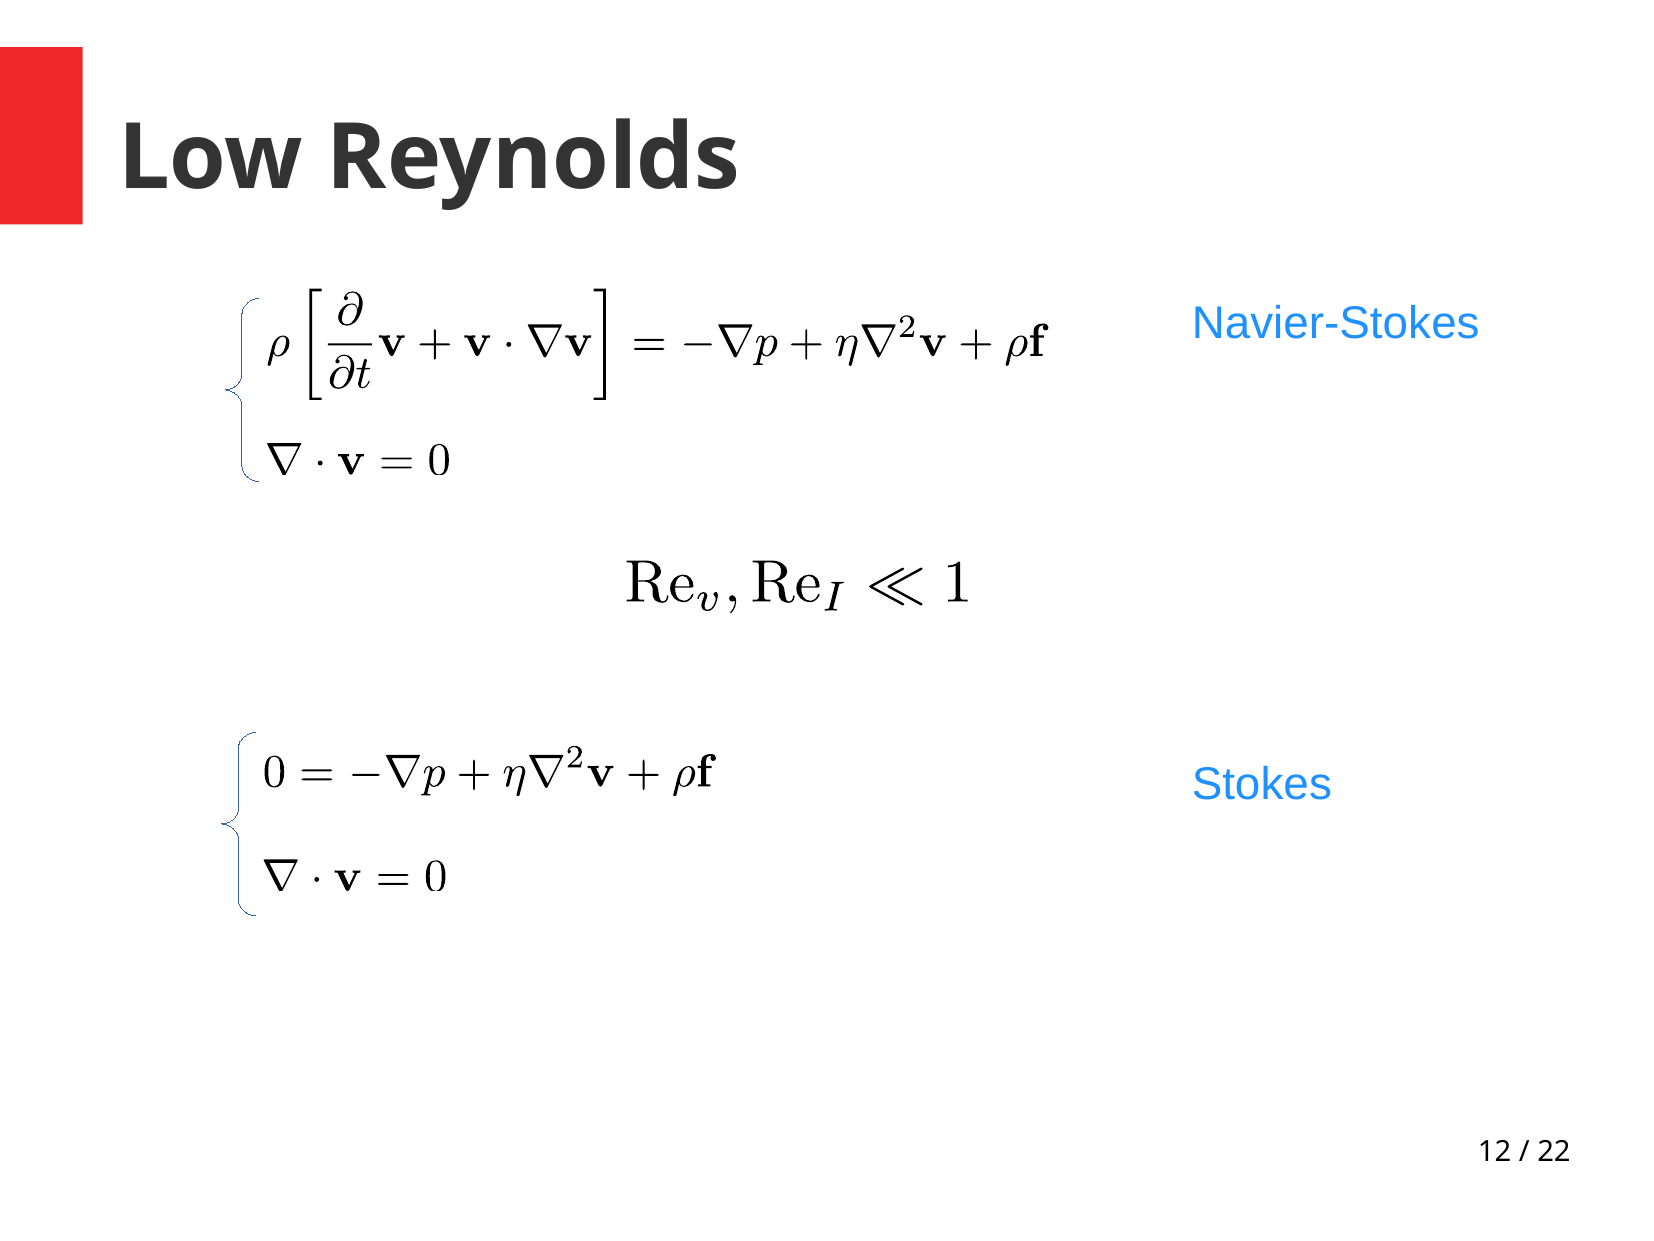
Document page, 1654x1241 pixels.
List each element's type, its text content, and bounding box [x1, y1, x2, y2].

picture [266, 288, 1050, 400]
text_box Stokes [1177, 750, 1546, 868]
picture [624, 560, 973, 614]
picture [261, 859, 448, 891]
picture [262, 746, 718, 796]
title Low Reynolds [118, 49, 1571, 257]
picture [264, 443, 451, 475]
text_box Navier-Stokes [1177, 289, 1546, 408]
